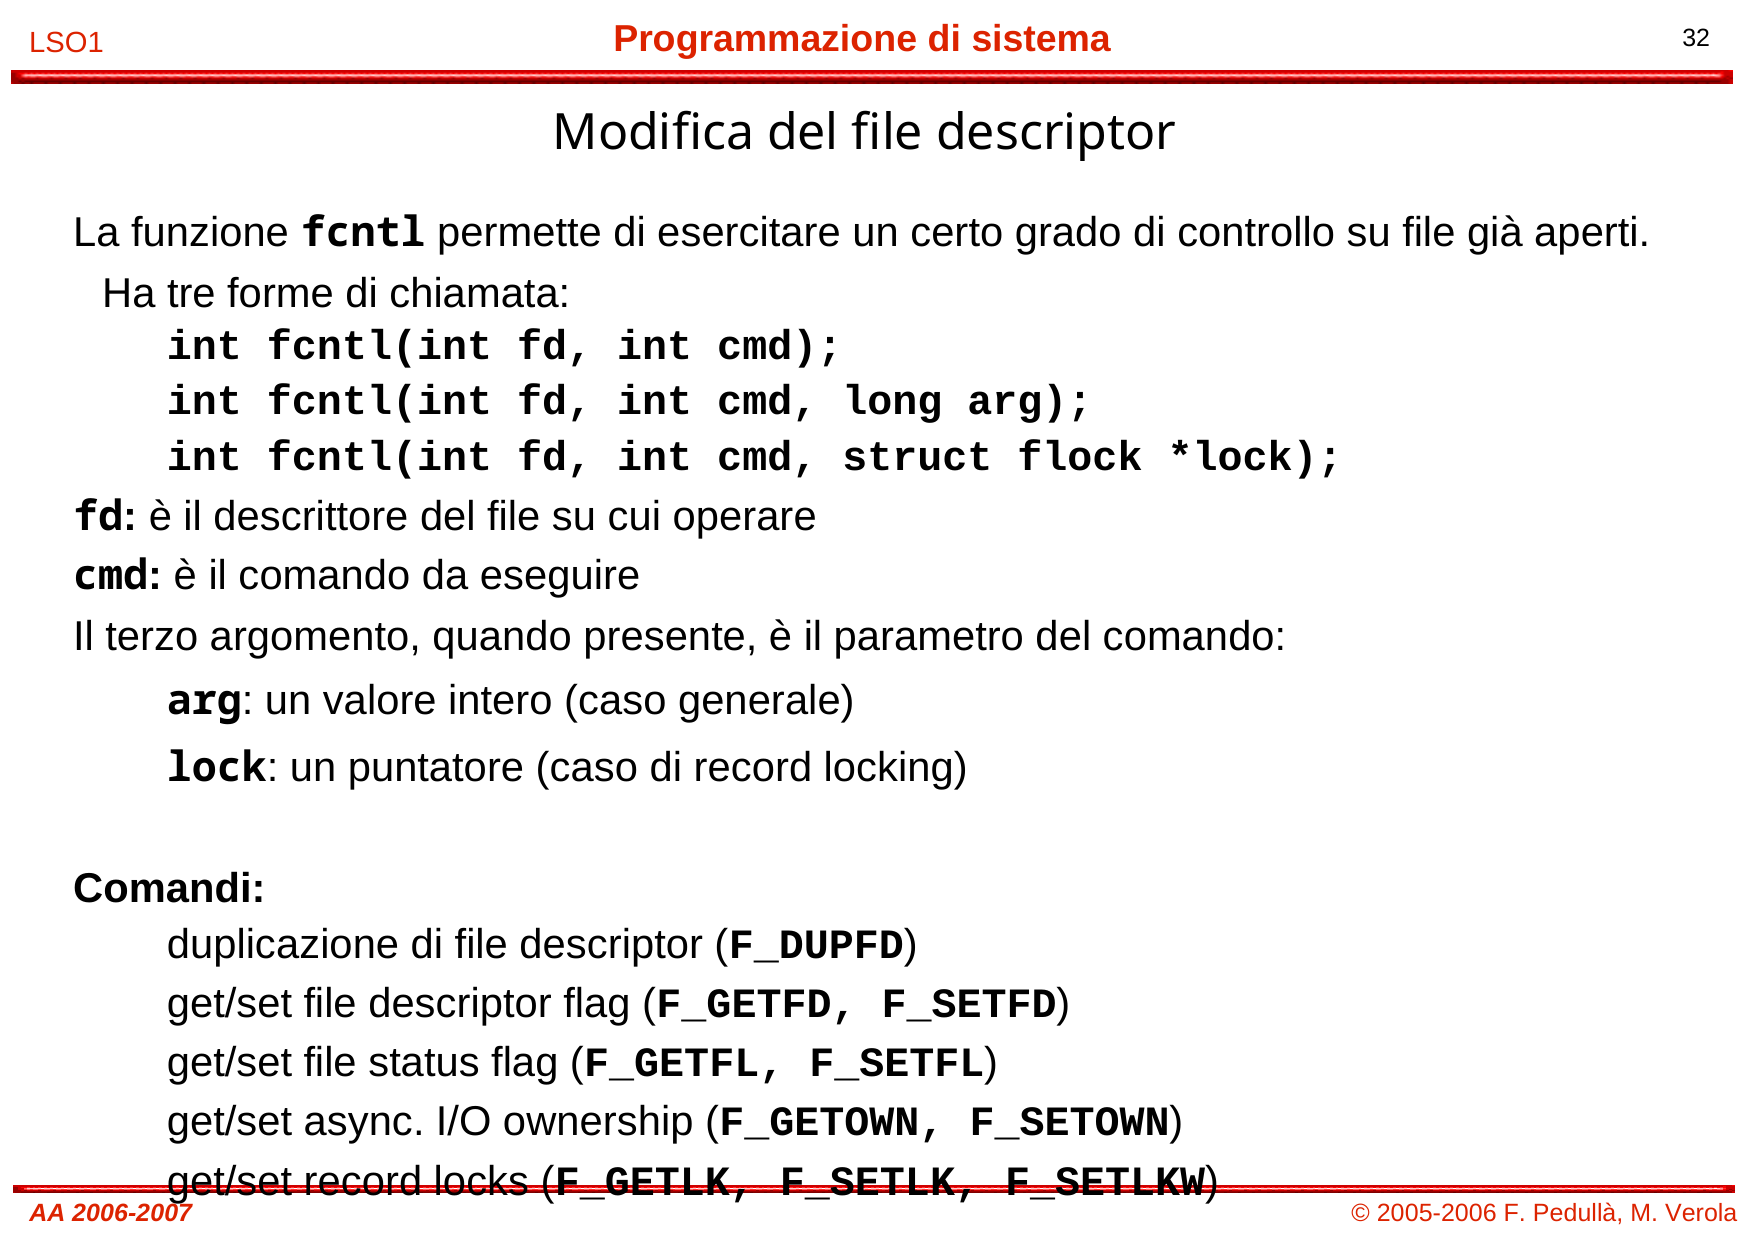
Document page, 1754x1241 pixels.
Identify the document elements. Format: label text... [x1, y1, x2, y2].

picture [689, 1185, 707, 1193]
picture [461, 1185, 470, 1193]
picture [625, 1185, 632, 1193]
picture [895, 1185, 908, 1193]
picture [914, 1185, 933, 1193]
picture [346, 1185, 365, 1193]
picture [1164, 1185, 1171, 1193]
picture [1121, 1185, 1134, 1193]
list La funzione fcntl permette di esercitare un certo grado di controllo su file già aperti. Ha tre forme di chiamata: int fcntl(int fd, int cmd); int fcntl(int fd, int cmd, long arg); int fcntl(int fd, int cmd, struct flock *lock); fd: è il descrittore del file su cui operare cmd: è il comando da eseguire Il terzo argomento, quando presente, è il parametro del comando: arg: un valore intero (caso generale) lock: un puntatore (caso di record locking) Comandi: duplicazione di file descriptor (F_DUPFD) get/set file descriptor flag (F_GETFD, F_SETFD) get/set file status flag (F_GETFL, F_SETFL) get/set async. I/O ownership (F_GETOWN, F_SETOWN) get/set record locks (F_GETLK, F_SETLK, F_SETLKW) [58, 181, 1725, 1183]
picture [501, 1185, 524, 1193]
picture [13, 1185, 170, 1193]
picture [638, 1185, 664, 1193]
picture [380, 1185, 388, 1193]
picture [1201, 1185, 1213, 1193]
picture [949, 1185, 1008, 1193]
picture [405, 1185, 416, 1193]
picture [310, 1185, 321, 1193]
picture [323, 1185, 344, 1193]
picture [493, 1185, 502, 1193]
picture [1190, 1185, 1195, 1193]
picture [670, 1185, 683, 1193]
picture [392, 1185, 403, 1193]
picture [1077, 1185, 1083, 1193]
picture [196, 1185, 216, 1193]
picture [939, 1185, 946, 1193]
title Modifica del file descriptor [483, 84, 1247, 180]
picture [367, 1185, 379, 1193]
picture [220, 1185, 227, 1193]
picture [723, 1185, 782, 1193]
picture [546, 1185, 557, 1193]
picture [1140, 1185, 1158, 1193]
picture [1014, 1185, 1073, 1193]
picture [448, 1185, 460, 1193]
picture [186, 1185, 194, 1193]
picture [851, 1185, 857, 1193]
picture [419, 1185, 436, 1193]
picture [263, 1185, 283, 1193]
picture [254, 1185, 261, 1193]
picture [11, 70, 1733, 84]
picture [287, 1185, 306, 1193]
picture [863, 1185, 889, 1193]
picture [713, 1185, 720, 1193]
picture [1215, 1185, 1735, 1193]
picture [228, 1185, 252, 1193]
picture [439, 1185, 446, 1193]
picture [563, 1185, 609, 1193]
picture [1174, 1185, 1184, 1193]
picture [1089, 1185, 1115, 1193]
picture [526, 1185, 544, 1193]
picture [172, 1185, 183, 1192]
picture [612, 1185, 621, 1191]
picture [788, 1185, 847, 1193]
picture [472, 1185, 490, 1193]
